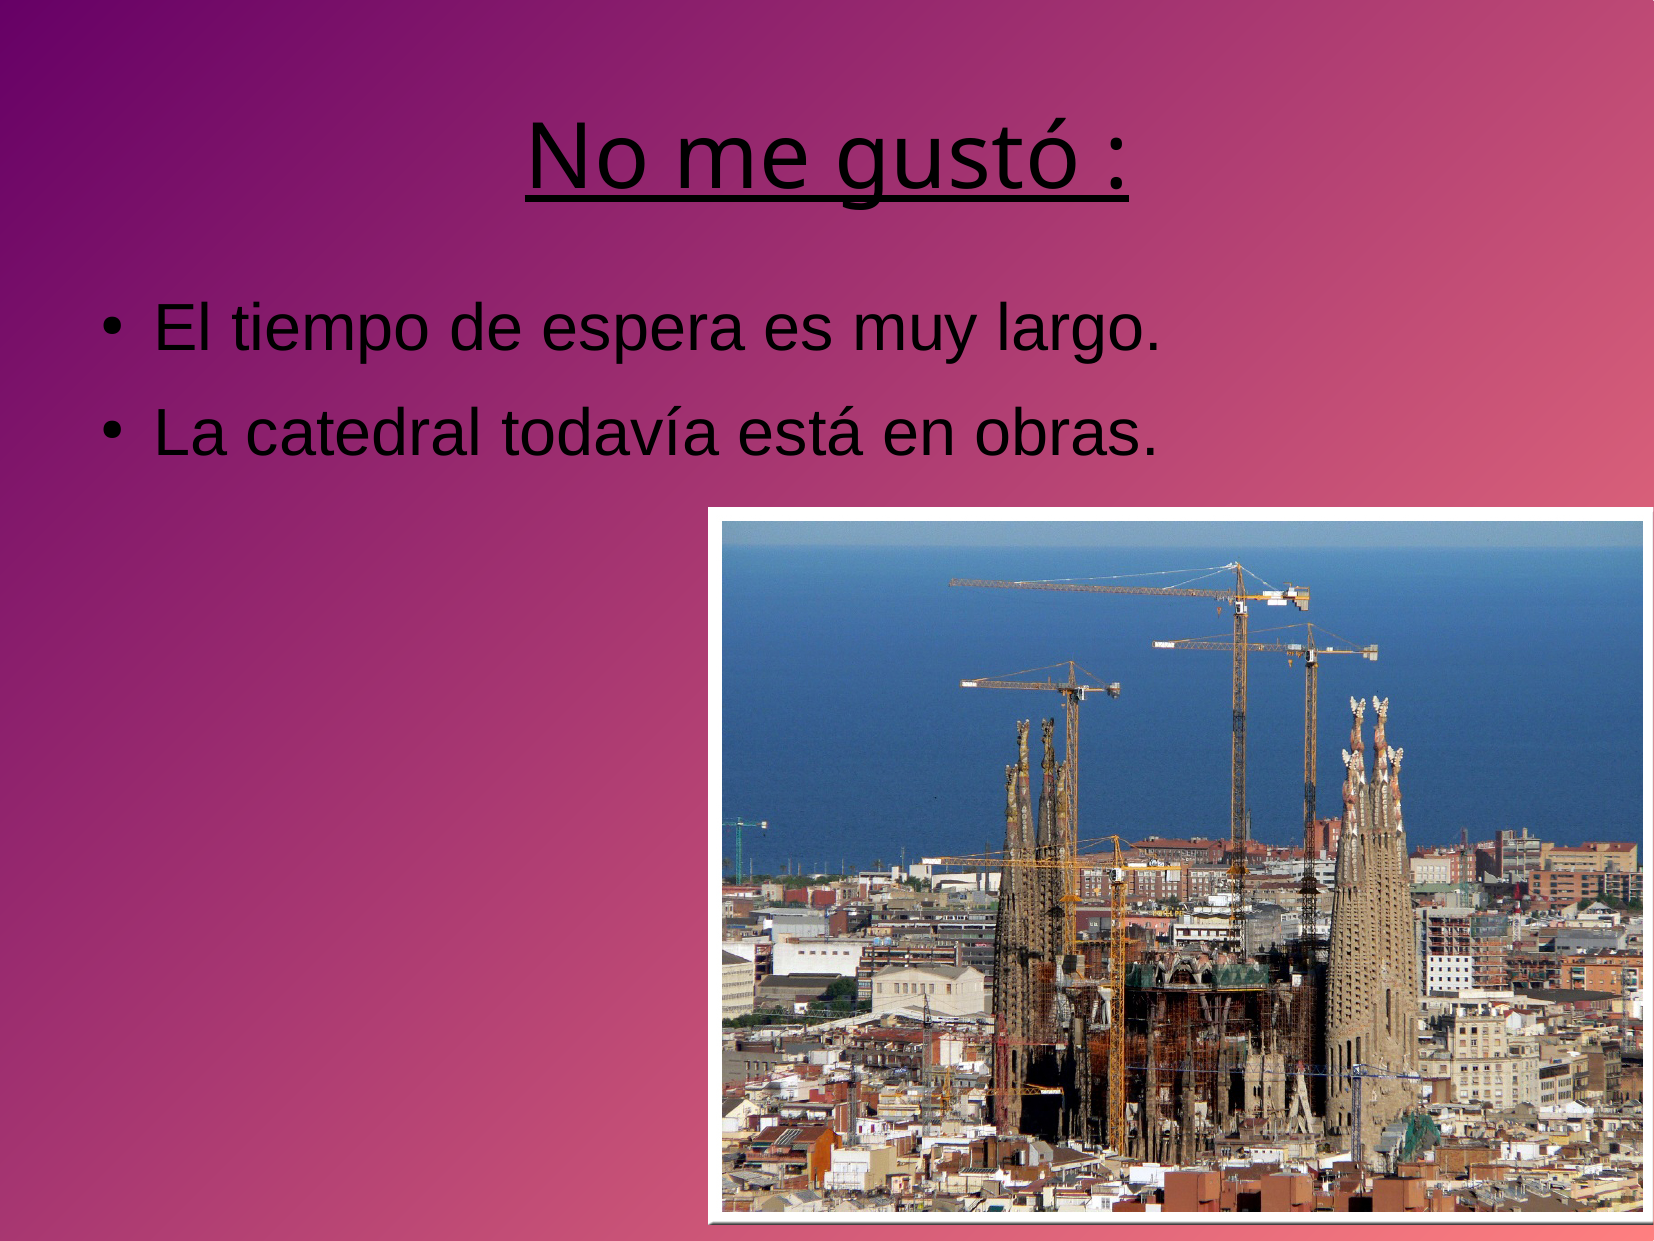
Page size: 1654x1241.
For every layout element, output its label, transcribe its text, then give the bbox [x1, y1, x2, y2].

title No me gustó : [82, 49, 1571, 257]
list El tiempo de espera es muy largo. La catedral todavía está en obras. [82, 290, 1571, 1010]
picture [708, 507, 1654, 1225]
